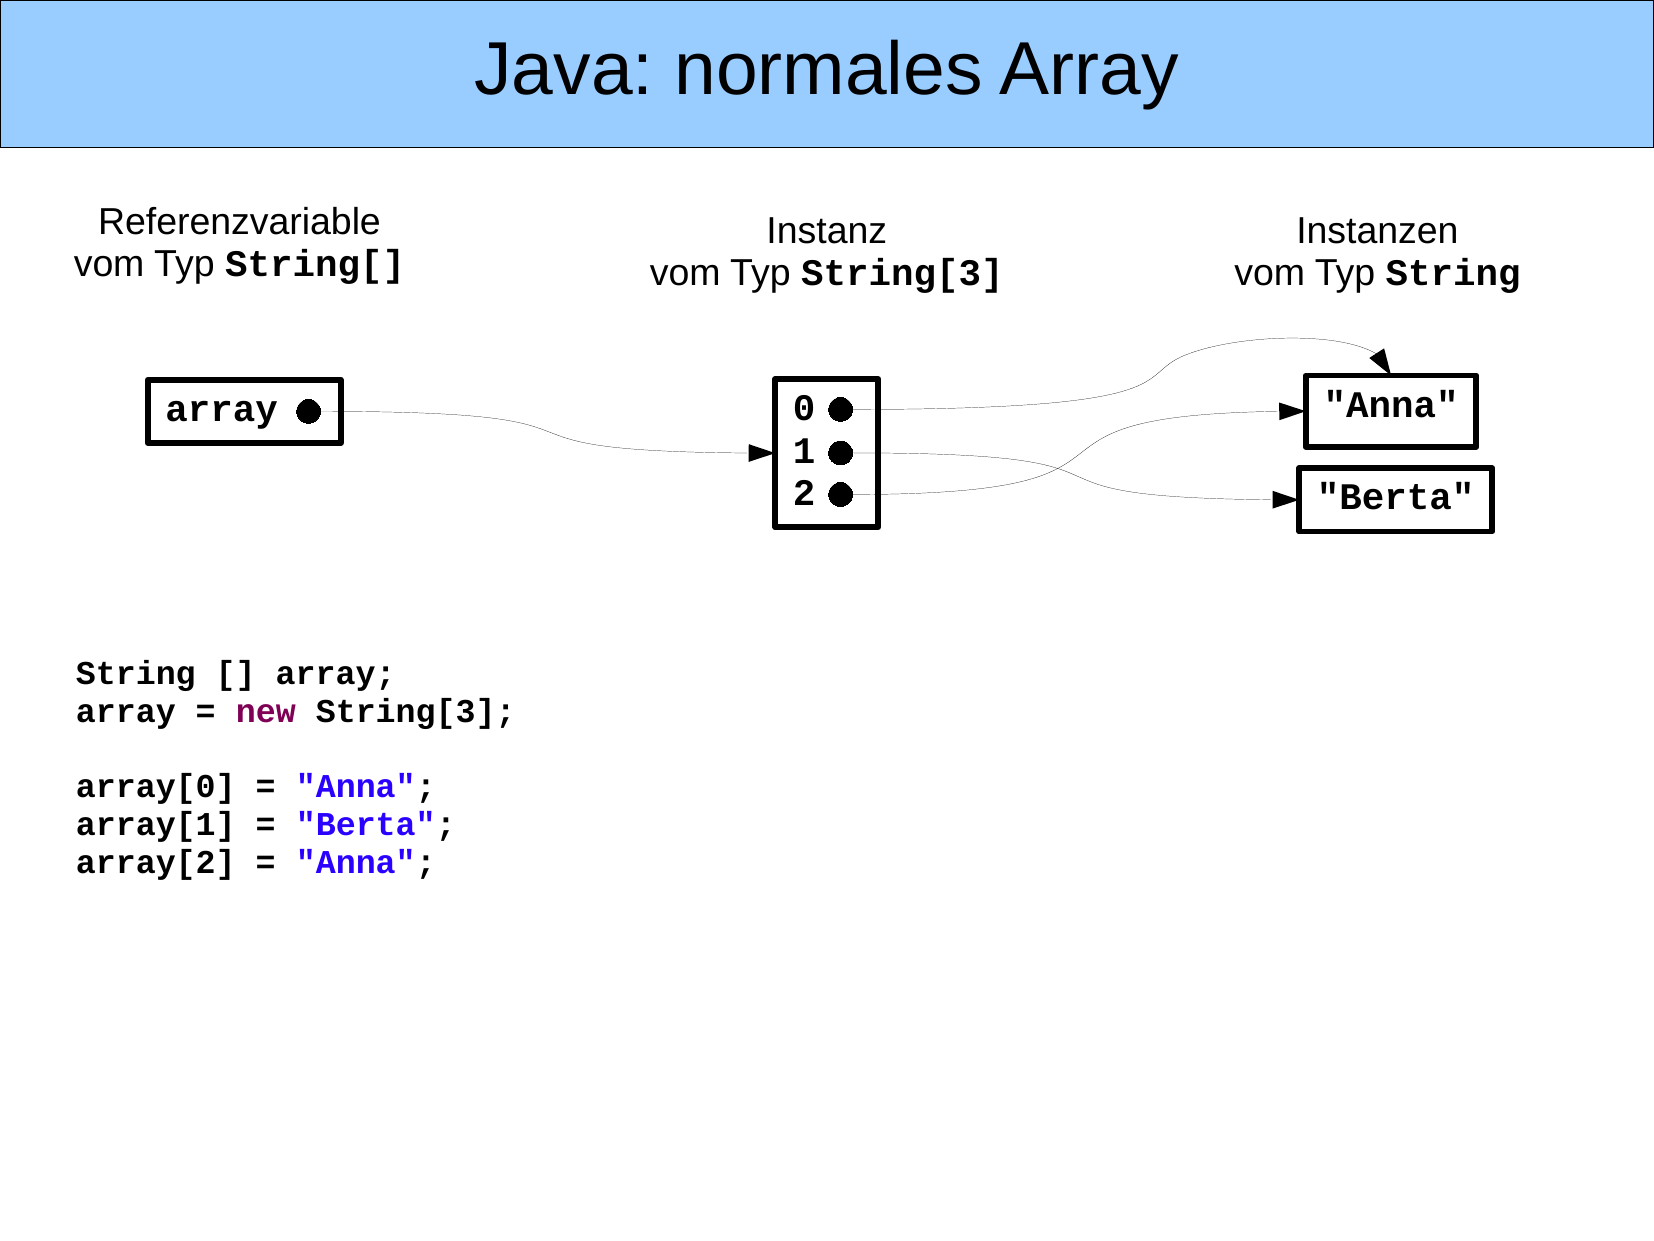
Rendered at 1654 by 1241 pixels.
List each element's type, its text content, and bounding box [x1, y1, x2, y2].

text_box Java: normales Array [459, 19, 1194, 119]
text_box [828, 482, 853, 507]
text_box "Berta" [1299, 468, 1493, 532]
text_box Instanzen vom Typ String [1219, 202, 1536, 305]
text_box Instanz vom Typ String[3] [635, 202, 1019, 305]
text_box [0, 0, 1654, 148]
text_box array [147, 379, 341, 443]
text_box "Anna" [1305, 375, 1477, 447]
text_box [296, 399, 321, 424]
text_box Referenzvariable vom Typ String[] [59, 193, 420, 296]
text_box [828, 397, 853, 422]
text_box String [] array; array = new String[3]; array[0] = "Anna"; array[1] = "Berta"; array[2] = "Anna"; [61, 649, 531, 965]
text_box 0 1 2 [775, 379, 879, 528]
text_box [828, 441, 853, 465]
